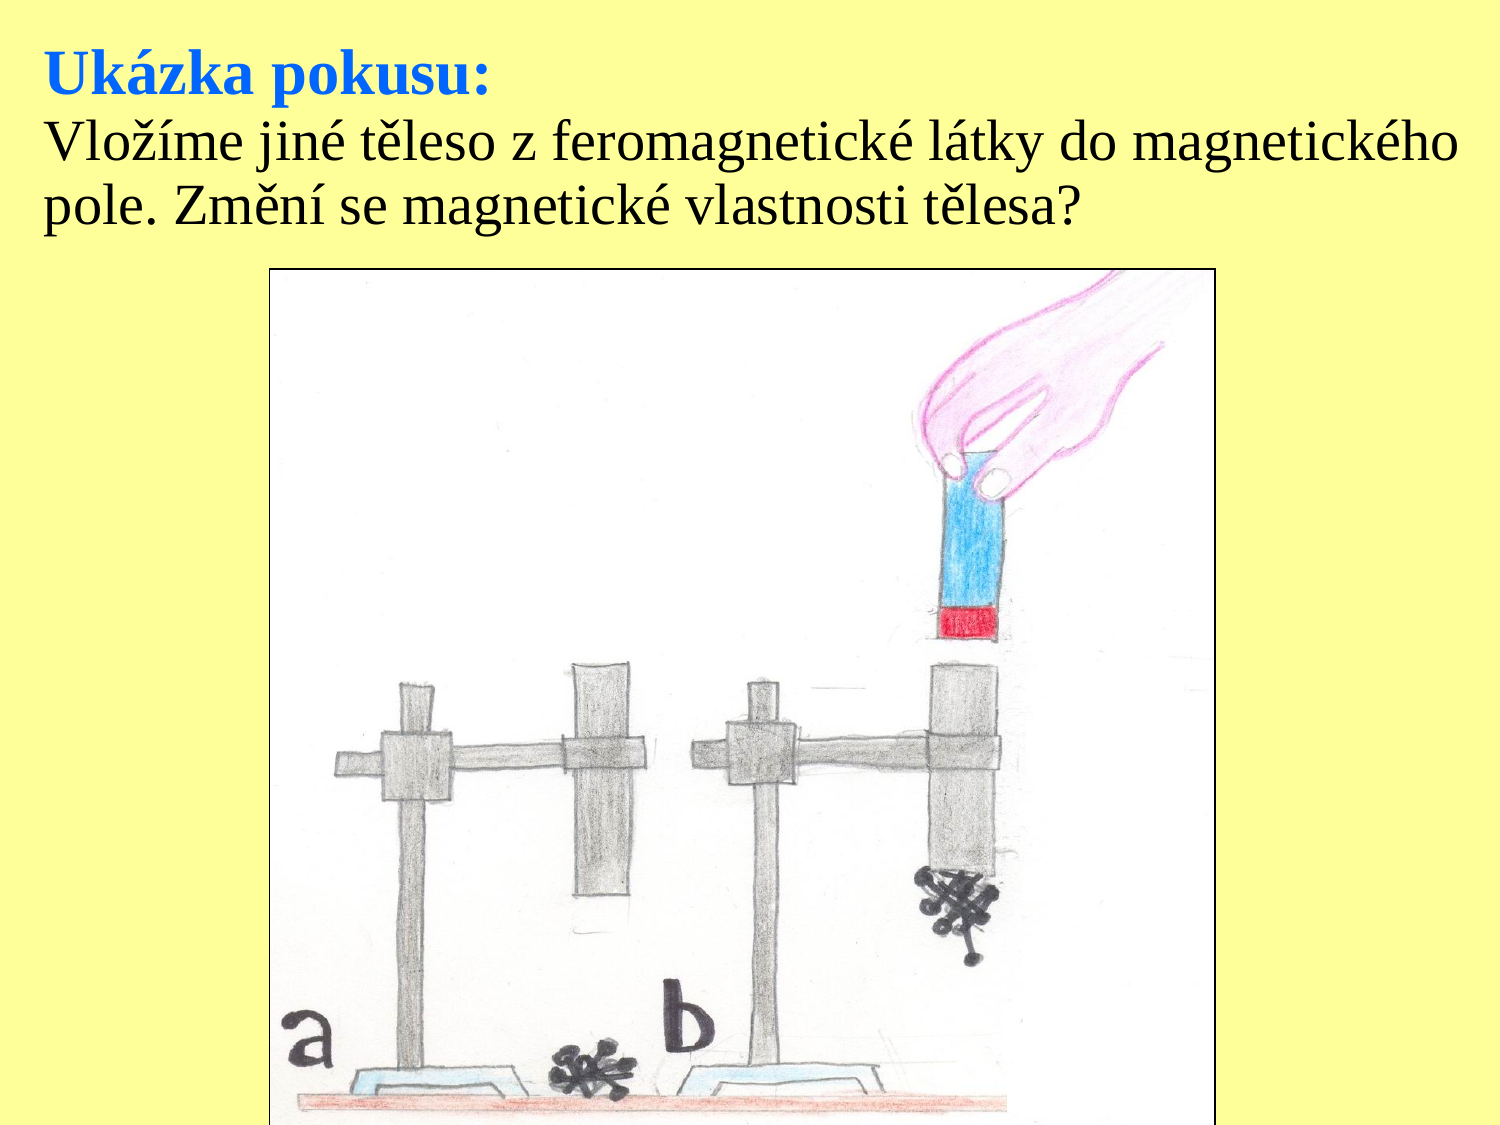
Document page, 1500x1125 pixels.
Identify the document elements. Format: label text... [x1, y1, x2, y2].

text_box Ukázka pokusu: Vložíme jiné těleso z feromagnetické látky do magnetického pole. Změní se magnetické vlastnosti tělesa? [28, 29, 1476, 246]
picture [270, 269, 1215, 1125]
